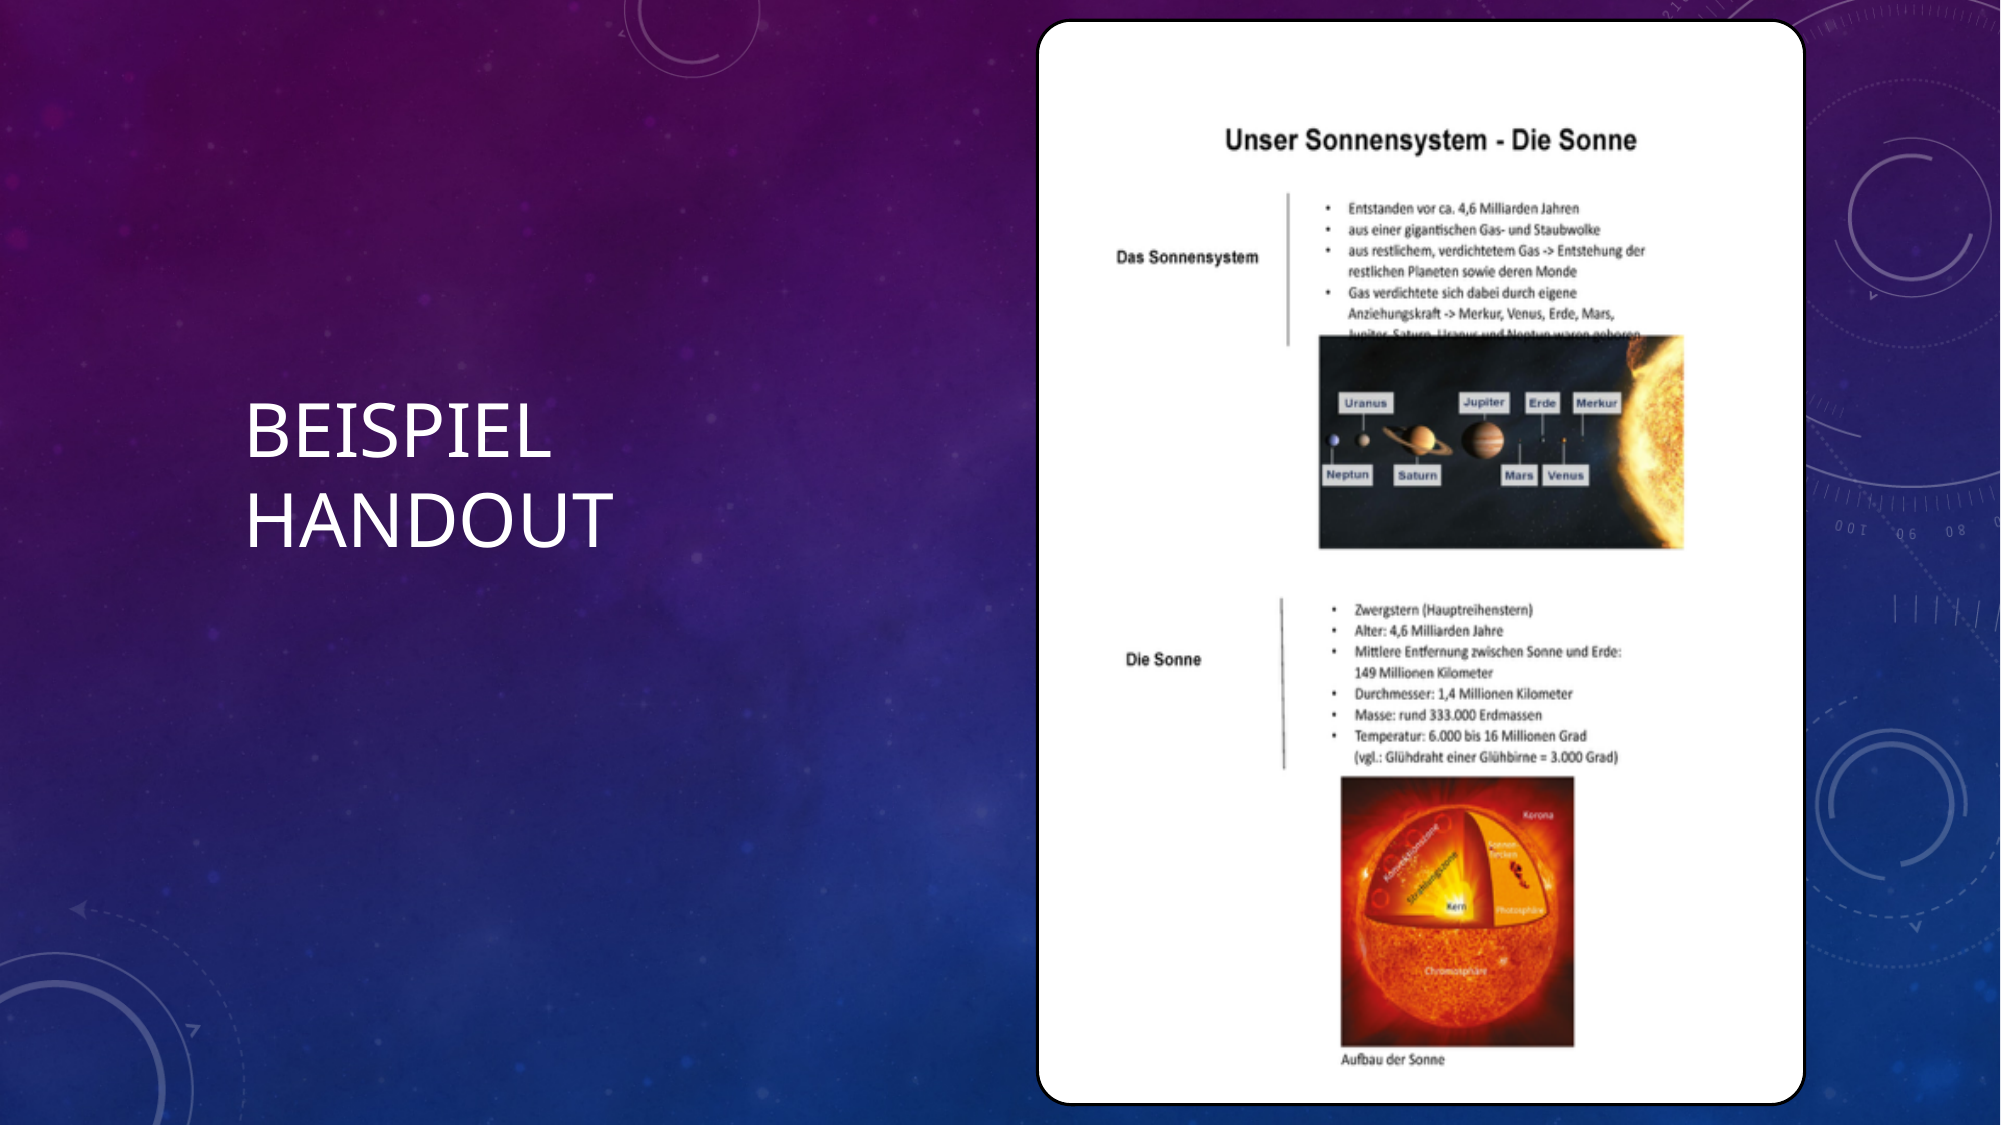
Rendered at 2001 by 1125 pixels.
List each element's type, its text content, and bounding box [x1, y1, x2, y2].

text_box [1037, 20, 1805, 1105]
title Beispiel Handout [228, 353, 882, 592]
picture [0, 0, 2001, 1125]
